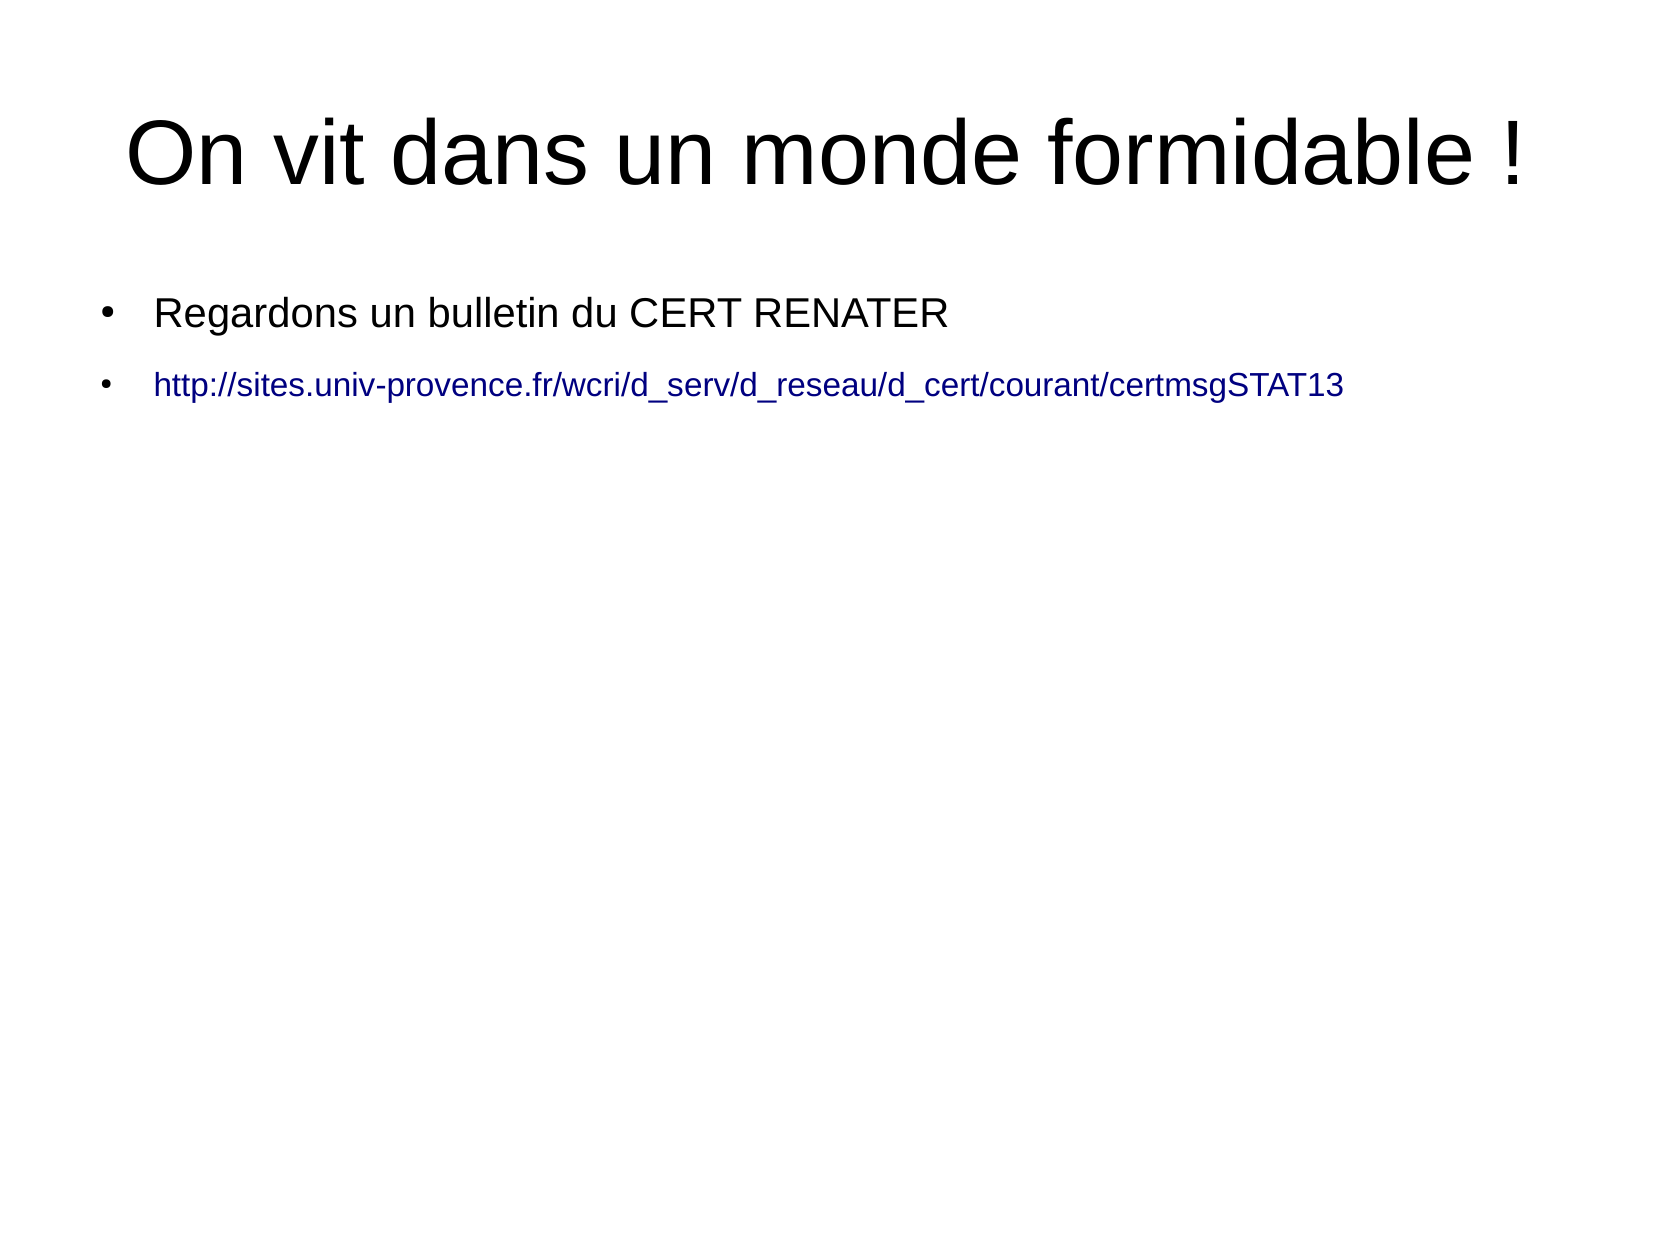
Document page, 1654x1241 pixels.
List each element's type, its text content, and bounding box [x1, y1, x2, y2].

title On vit dans un monde formidable ! [82, 49, 1571, 257]
list Regardons un bulletin du CERT RENATER http://sites.univ-provence.fr/wcri/d_serv/d_reseau/d_cert/courant/certmsgSTAT13 [82, 290, 1571, 1109]
